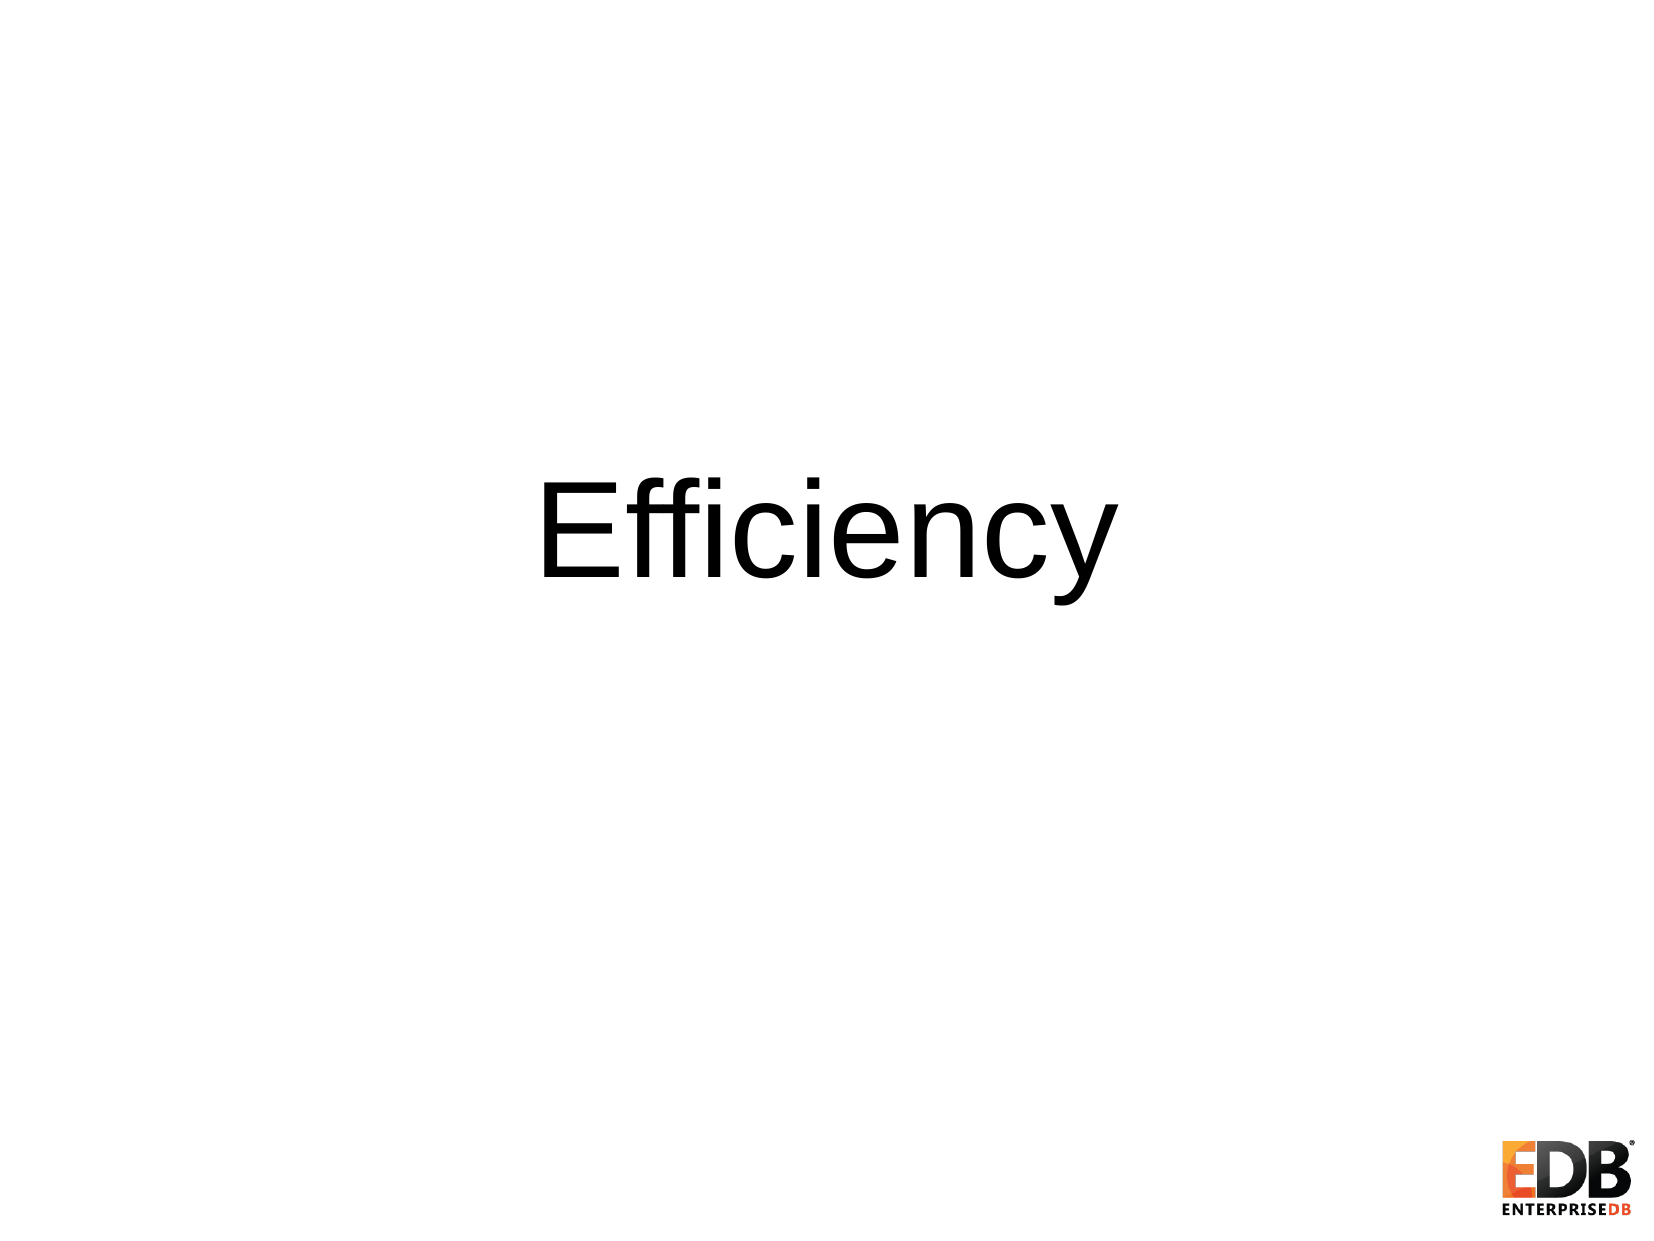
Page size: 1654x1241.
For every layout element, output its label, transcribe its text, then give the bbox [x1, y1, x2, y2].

picture [1500, 1136, 1636, 1216]
subtitle Efficiency [82, 49, 1571, 1010]
